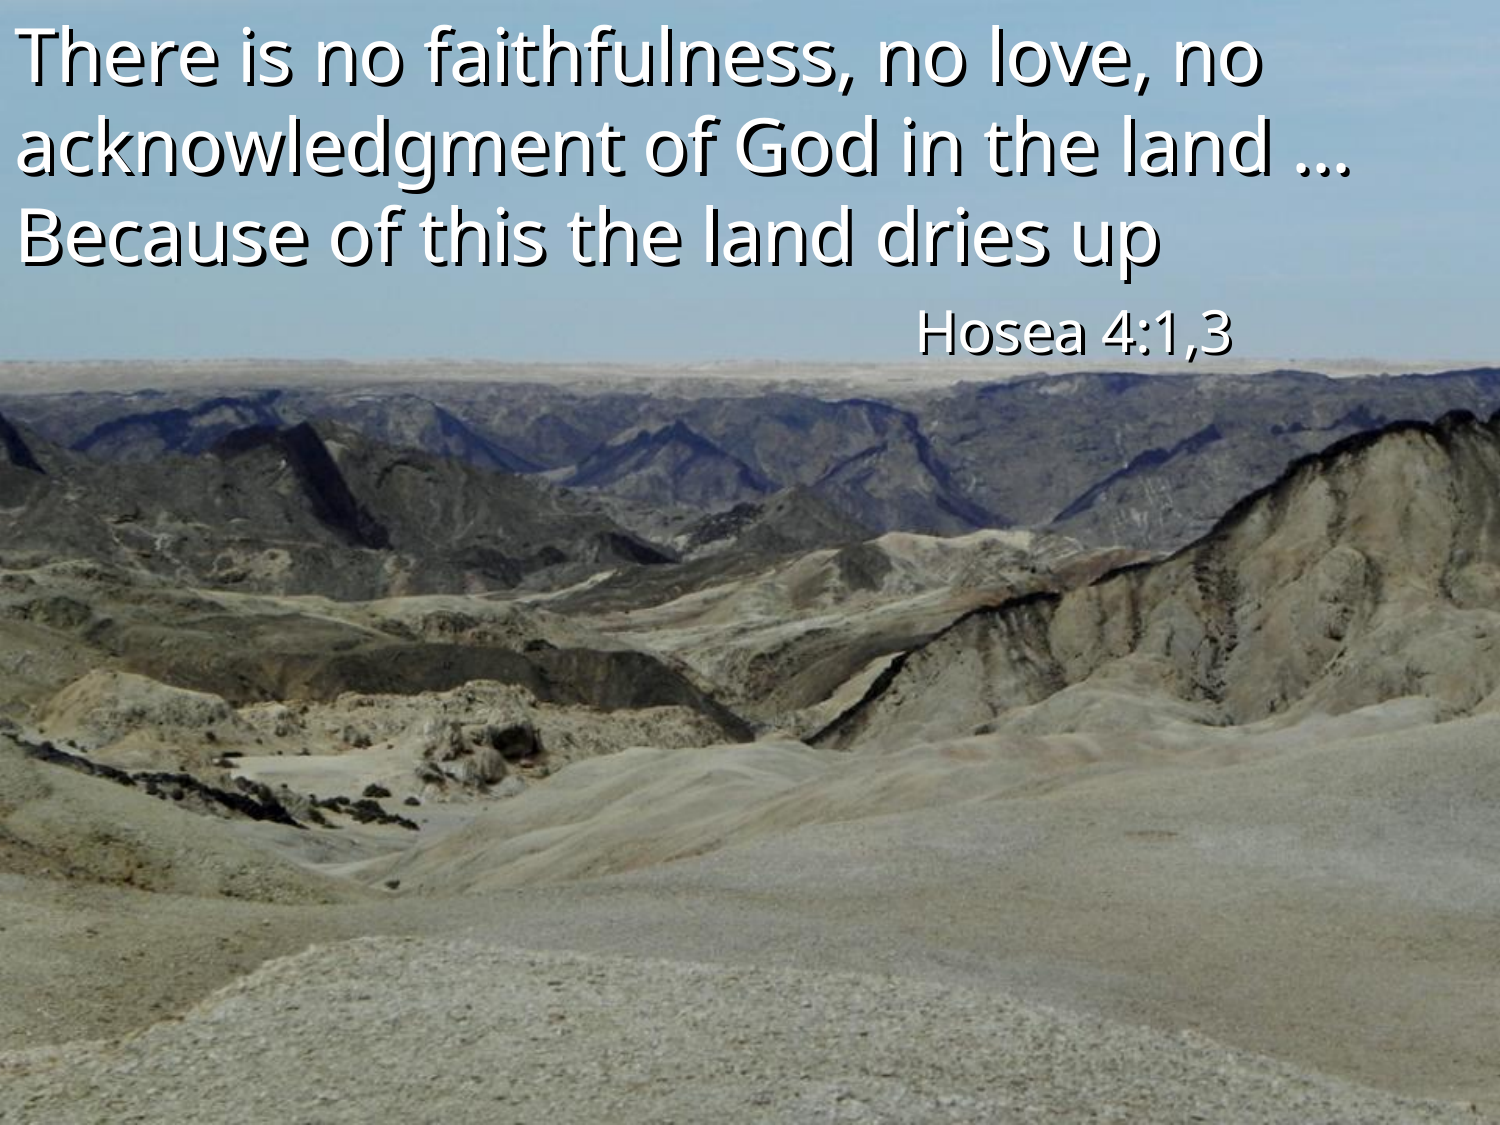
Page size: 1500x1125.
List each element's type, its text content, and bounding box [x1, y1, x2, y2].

picture [0, 0, 1500, 1125]
text_box There is no faithfulness, no love, no acknowledgment of God in the land ... Because of this the land dries up Hosea 4:1,3 [0, 0, 1436, 466]
